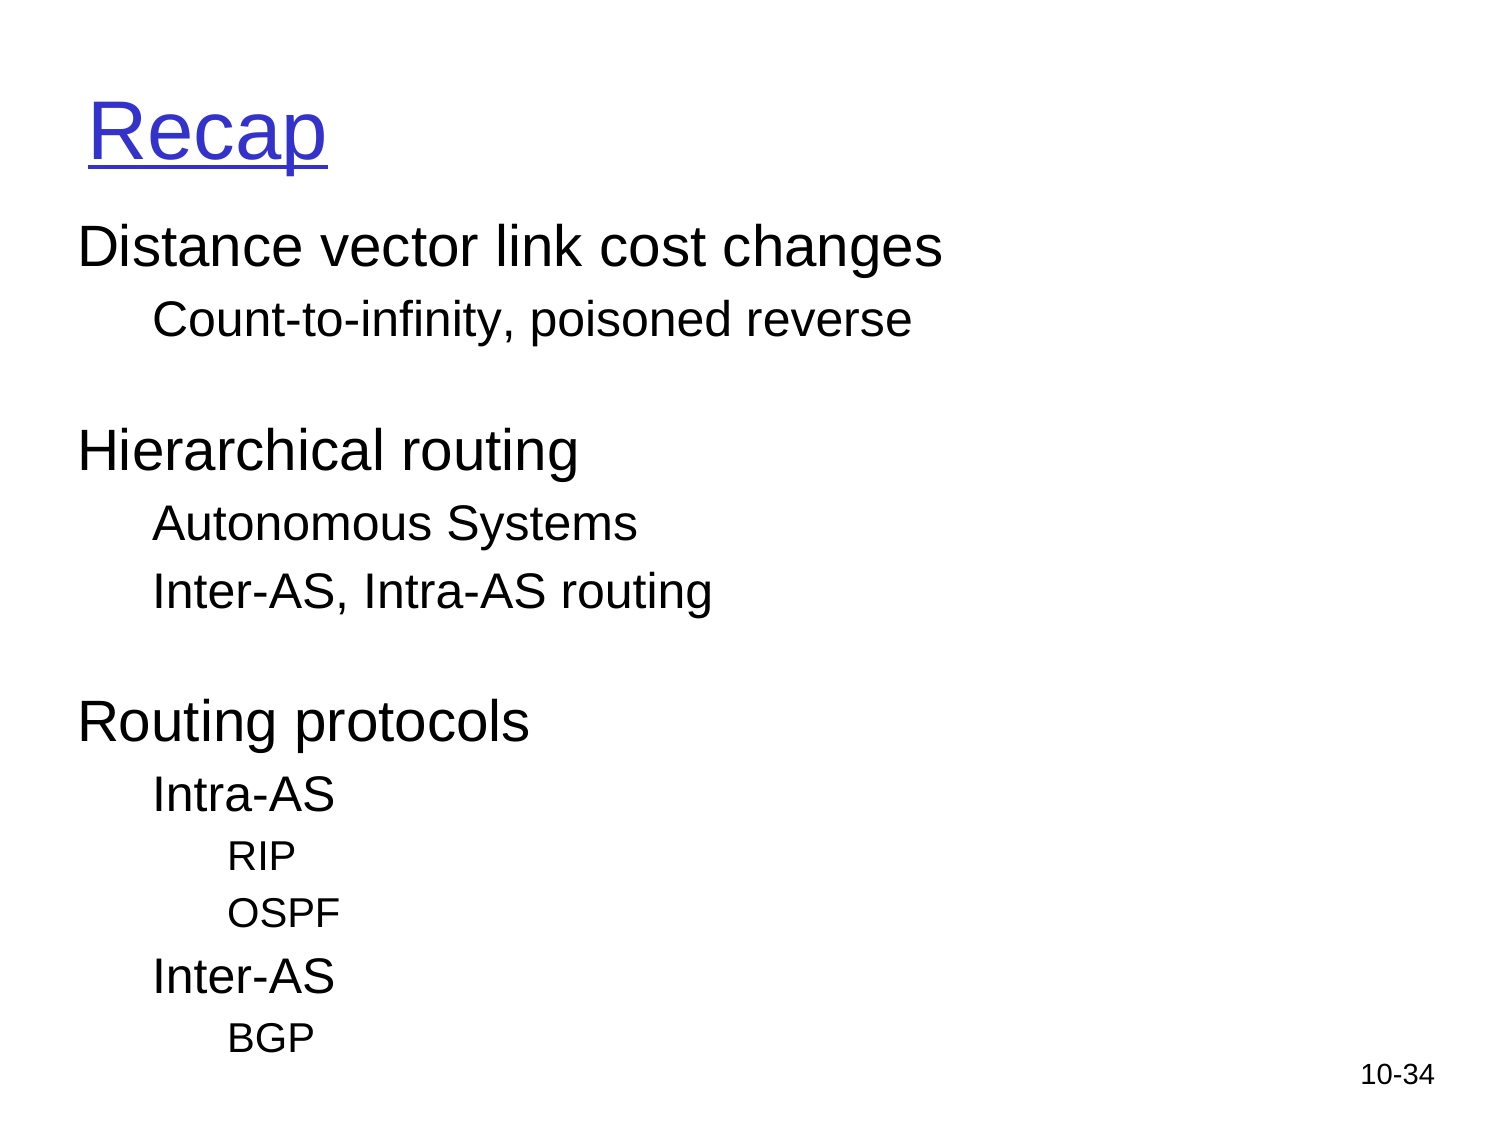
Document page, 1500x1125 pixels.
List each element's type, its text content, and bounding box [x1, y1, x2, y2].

title Recap [87, 23, 1363, 239]
list Distance vector link cost changes Count-to-infinity, poisoned reverse Hierarchical routing Autonomous Systems Inter-AS, Intra-AS routing Routing protocols Intra-AS RIP OSPF Inter-AS BGP [77, 213, 1353, 1062]
